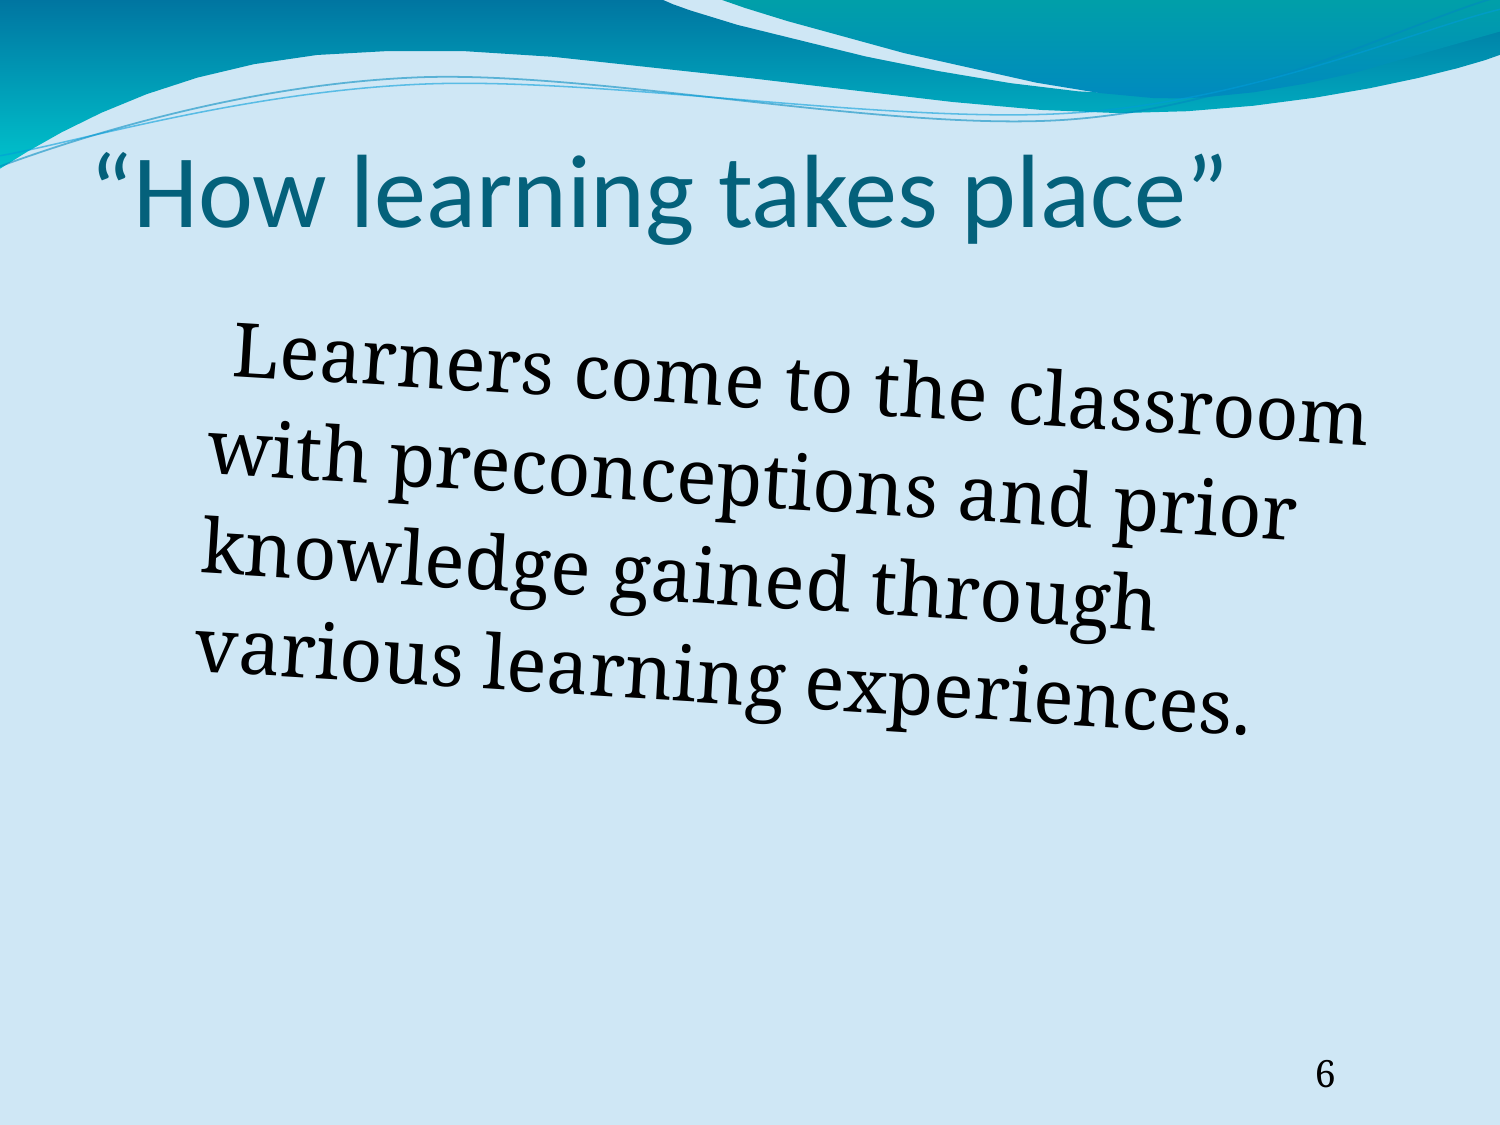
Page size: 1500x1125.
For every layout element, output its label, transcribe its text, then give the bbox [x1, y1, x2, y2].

slide_number <number> [1299, 1042, 1425, 1103]
list Learners come to the classroom with preconceptions and prior knowledge gained through various learning experiences. [54, 276, 1446, 1079]
title “How learning takes place” [75, 115, 1425, 303]
